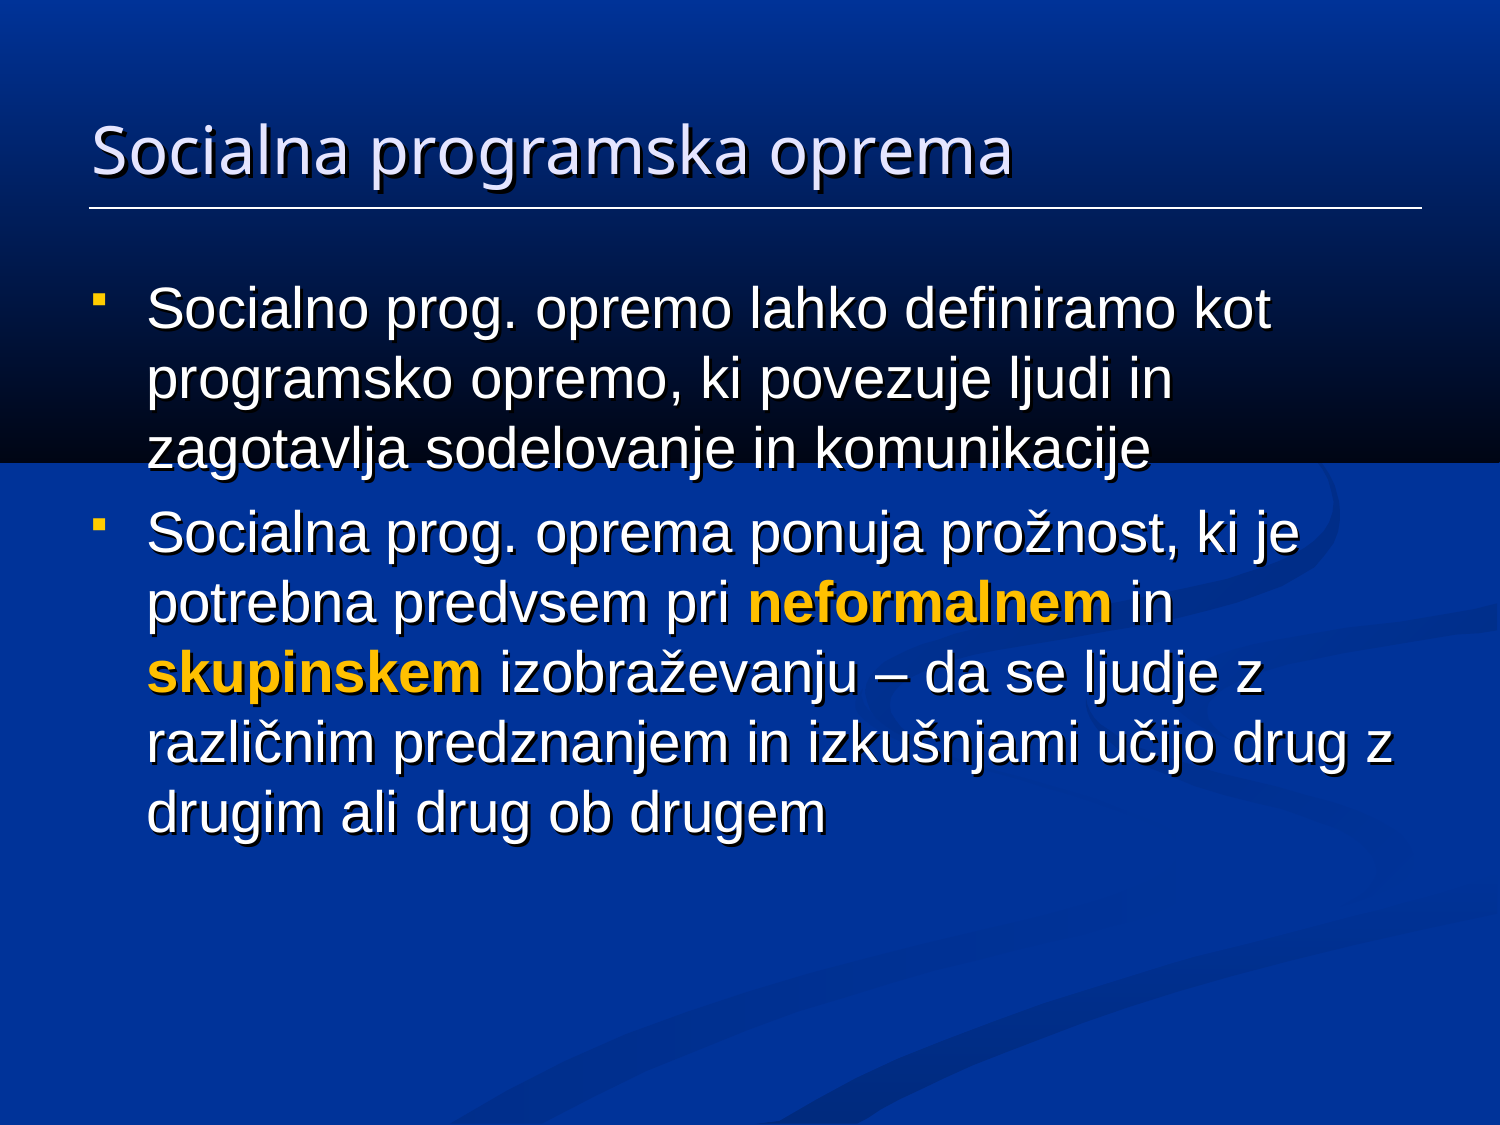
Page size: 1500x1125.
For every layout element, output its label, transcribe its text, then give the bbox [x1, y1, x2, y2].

text_box Socialna programska oprema [76, 54, 1412, 242]
text_box Socialno prog. opremo lahko definiramo kot programsko opremo, ki povezuje ljudi in zagotavlja sodelovanje in komunikacije Socialna prog. oprema ponuja prožnost, ki je potrebna predvsem pri neformalnem in skupinskem izobraževanju – da se ljudje z različnim predznanjem in izkušnjami učijo drug z drugim ali drug ob drugem [75, 262, 1426, 941]
